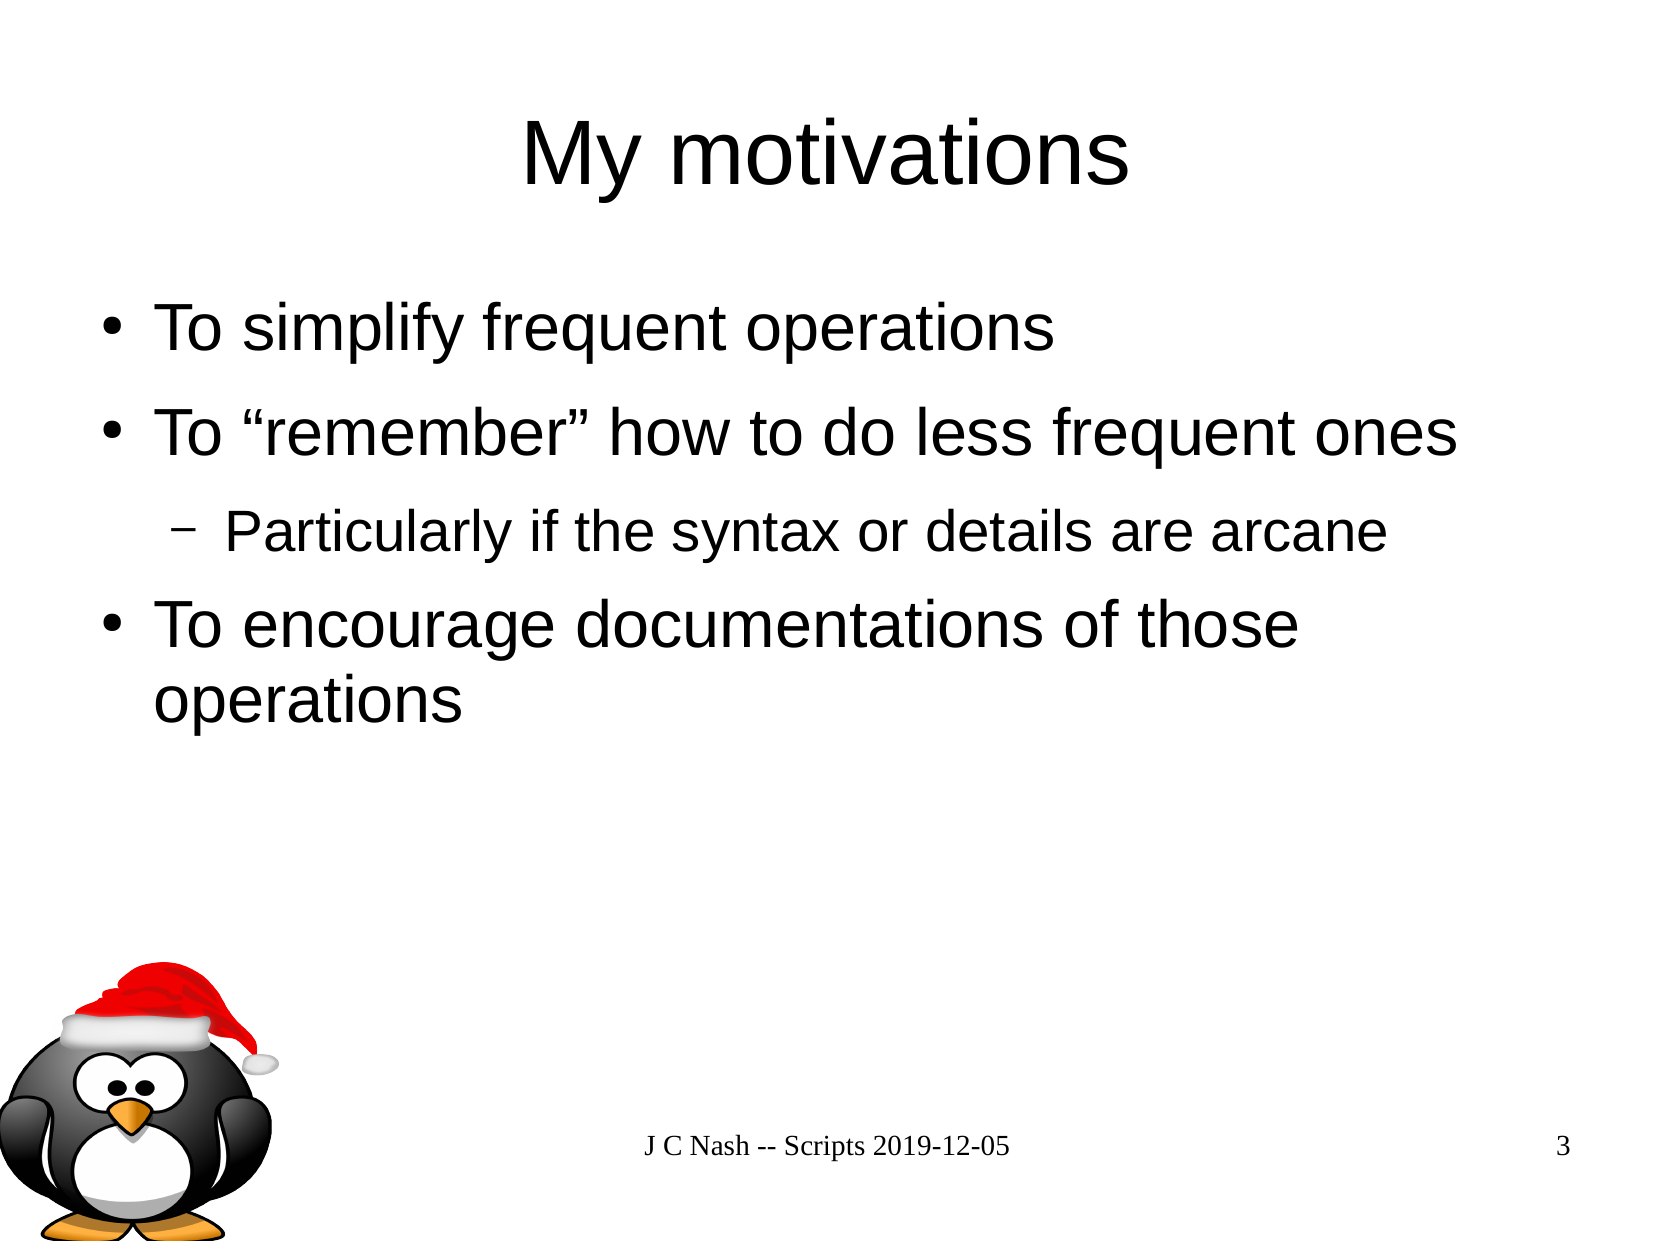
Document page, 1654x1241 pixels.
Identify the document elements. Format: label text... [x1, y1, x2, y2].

list To simplify frequent operations To “remember” how to do less frequent ones Particularly if the syntax or details are arcane To encourage documentations of those operations [82, 290, 1571, 1010]
title My motivations [82, 49, 1571, 257]
picture [0, 962, 279, 1241]
